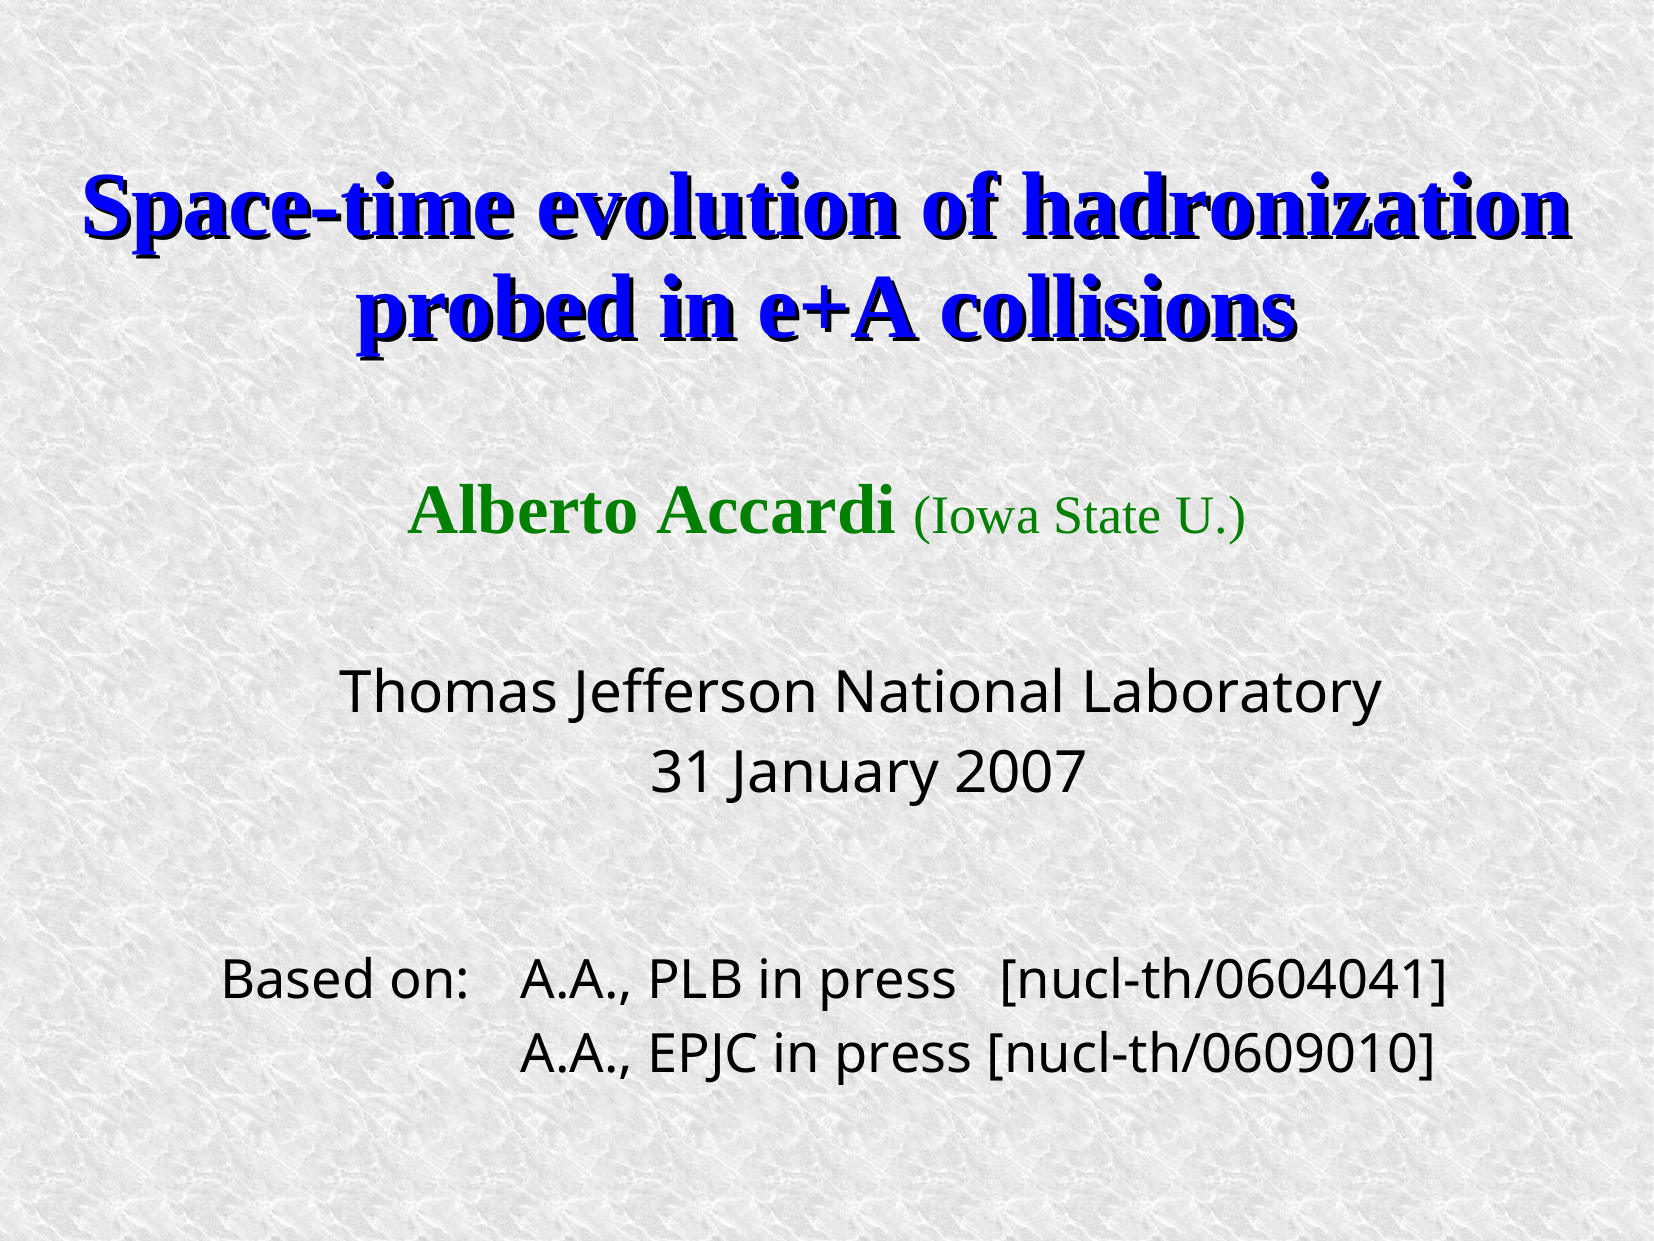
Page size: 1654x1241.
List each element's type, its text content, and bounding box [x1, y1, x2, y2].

text_box Alberto Accardi (Iowa State U.) [392, 463, 1262, 571]
text_box Thomas Jefferson National Laboratory 31 January 2007 [325, 643, 1329, 799]
picture [0, 0, 1654, 1241]
text_box Based on: A.A., PLB in press [nucl-th/0604041] A.A., EPJC in press [nucl-th/0609010] [205, 932, 1448, 1079]
text_box Space-time evolution of hadronization probed in e+A collisions [26, 146, 1627, 401]
